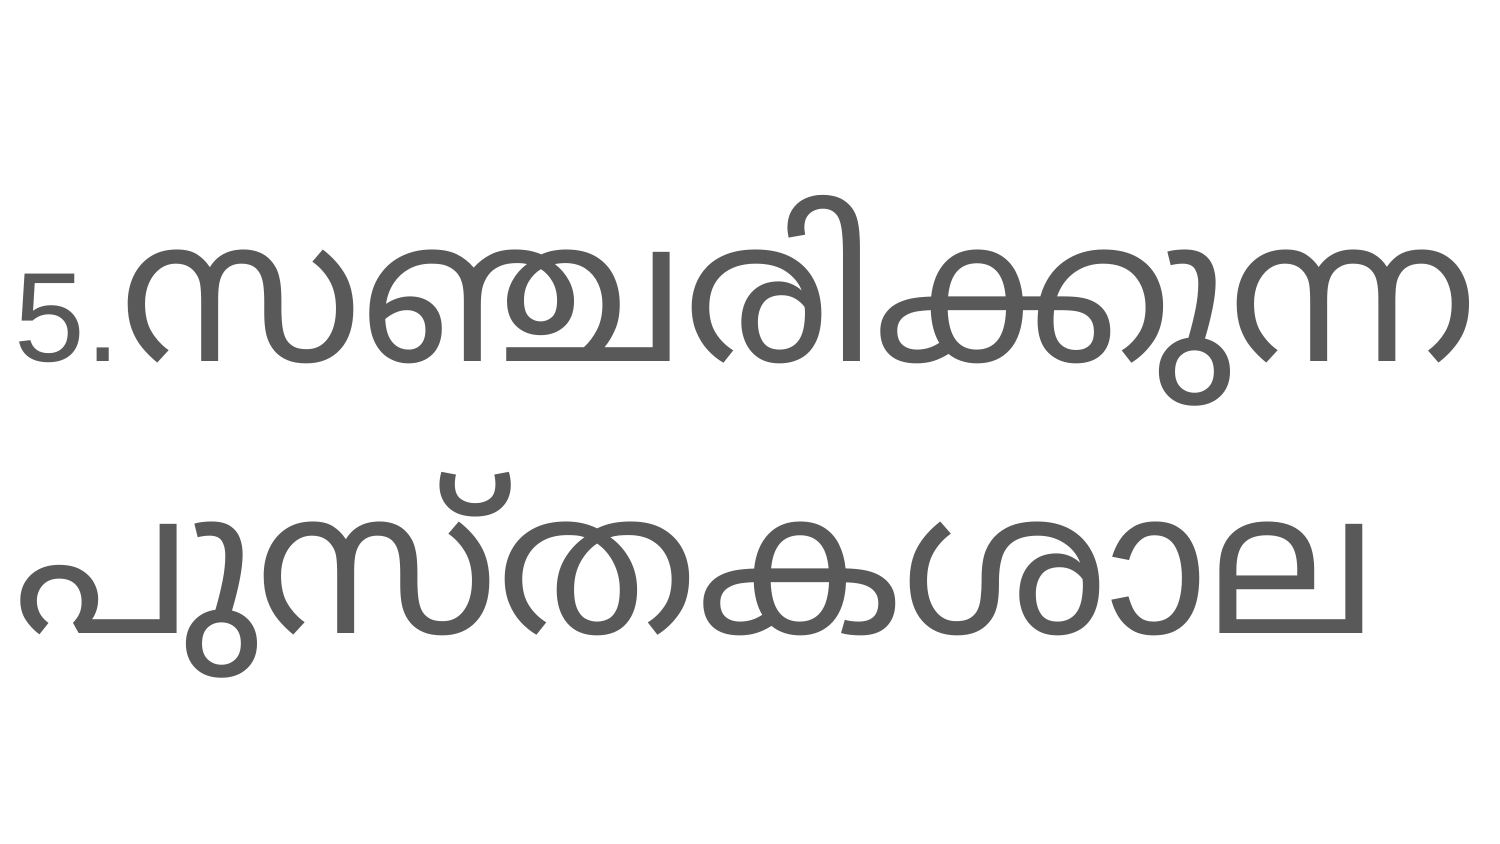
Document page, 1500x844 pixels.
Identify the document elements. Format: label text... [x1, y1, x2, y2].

text_box 5.സഞ്ചരിക്കുന്ന പുസ്തകശാല [0, 114, 1500, 765]
